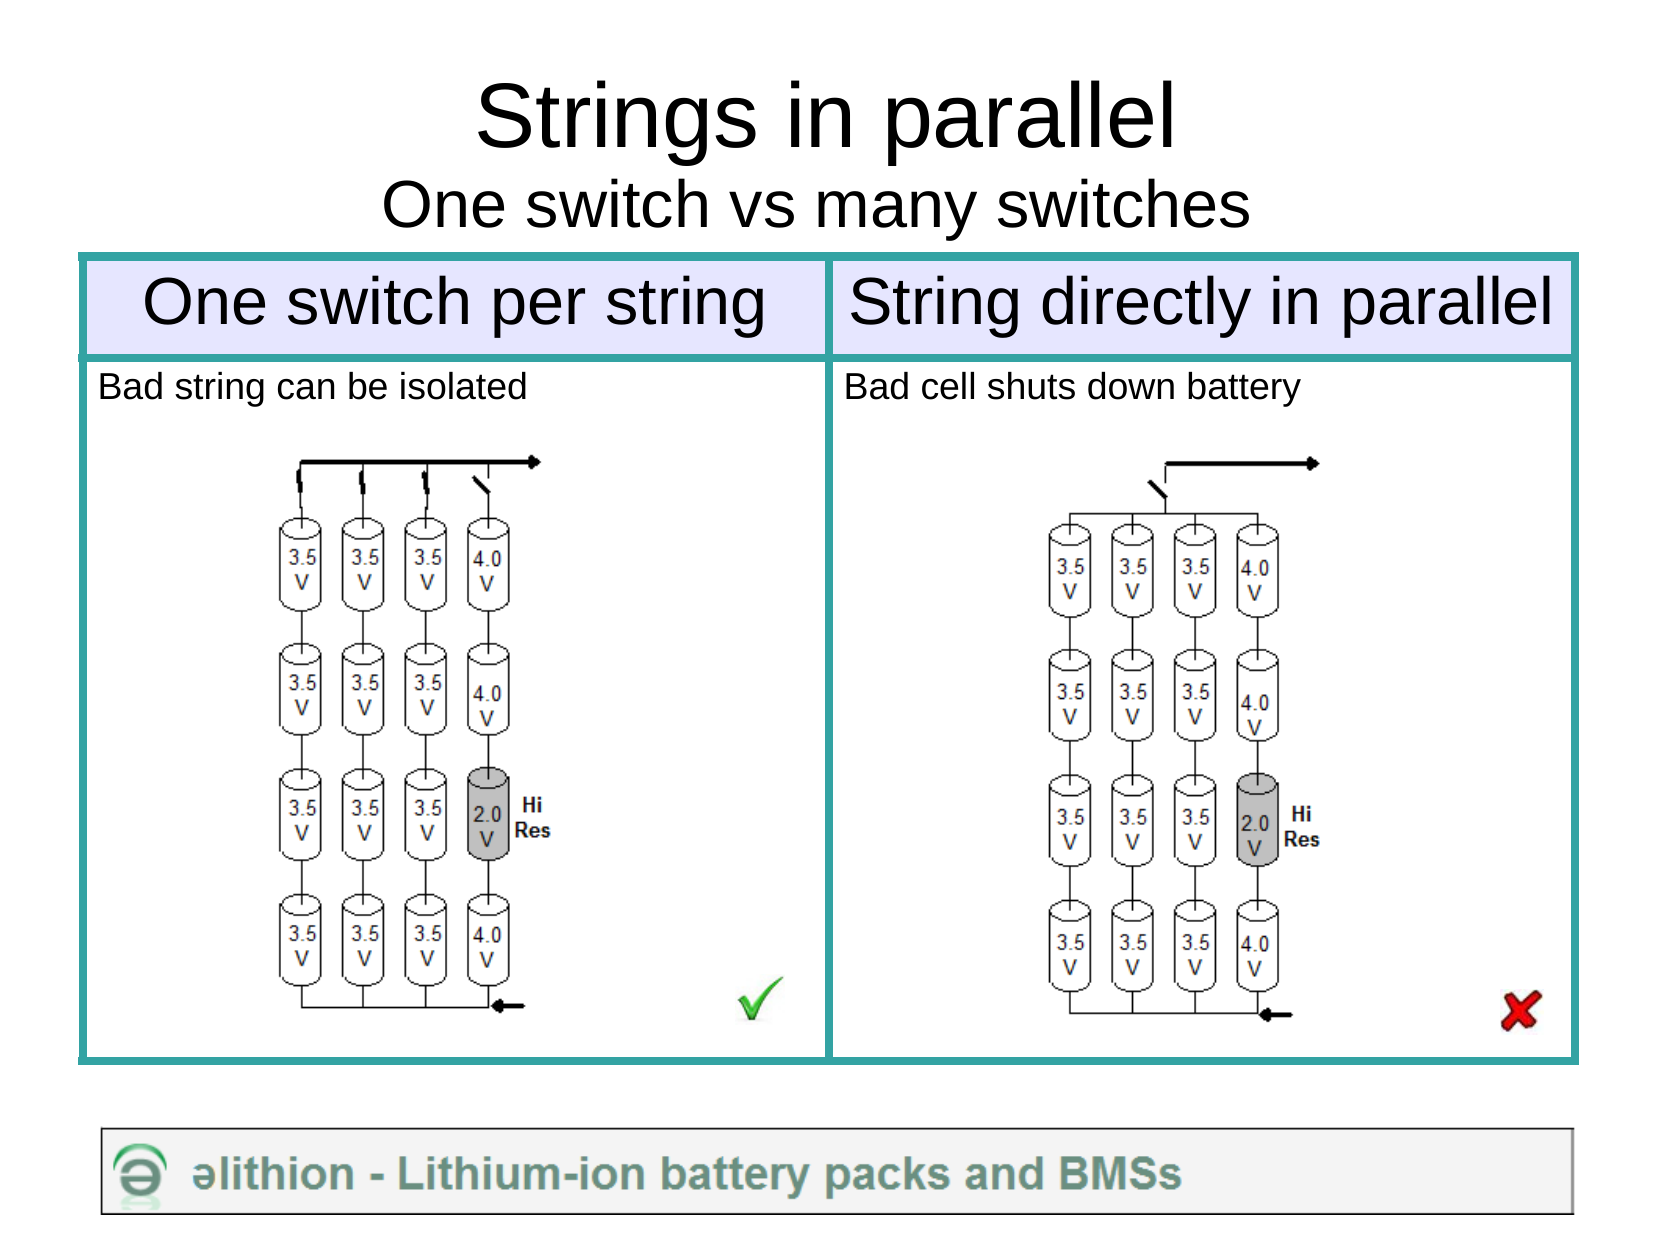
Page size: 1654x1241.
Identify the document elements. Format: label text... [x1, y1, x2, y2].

table_cell Bad cell shuts down battery [833, 362, 1571, 1057]
picture [270, 449, 560, 1018]
table_cell Bad string can be isolated [87, 362, 825, 1057]
picture [735, 974, 785, 1025]
table_header String directly in parallel [833, 261, 1571, 354]
picture [98, 1125, 1576, 1215]
picture [1035, 449, 1337, 1030]
title Strings in parallel One switch vs many switches [82, 49, 1571, 252]
picture [1500, 989, 1544, 1036]
table_header One switch per string [87, 261, 825, 354]
